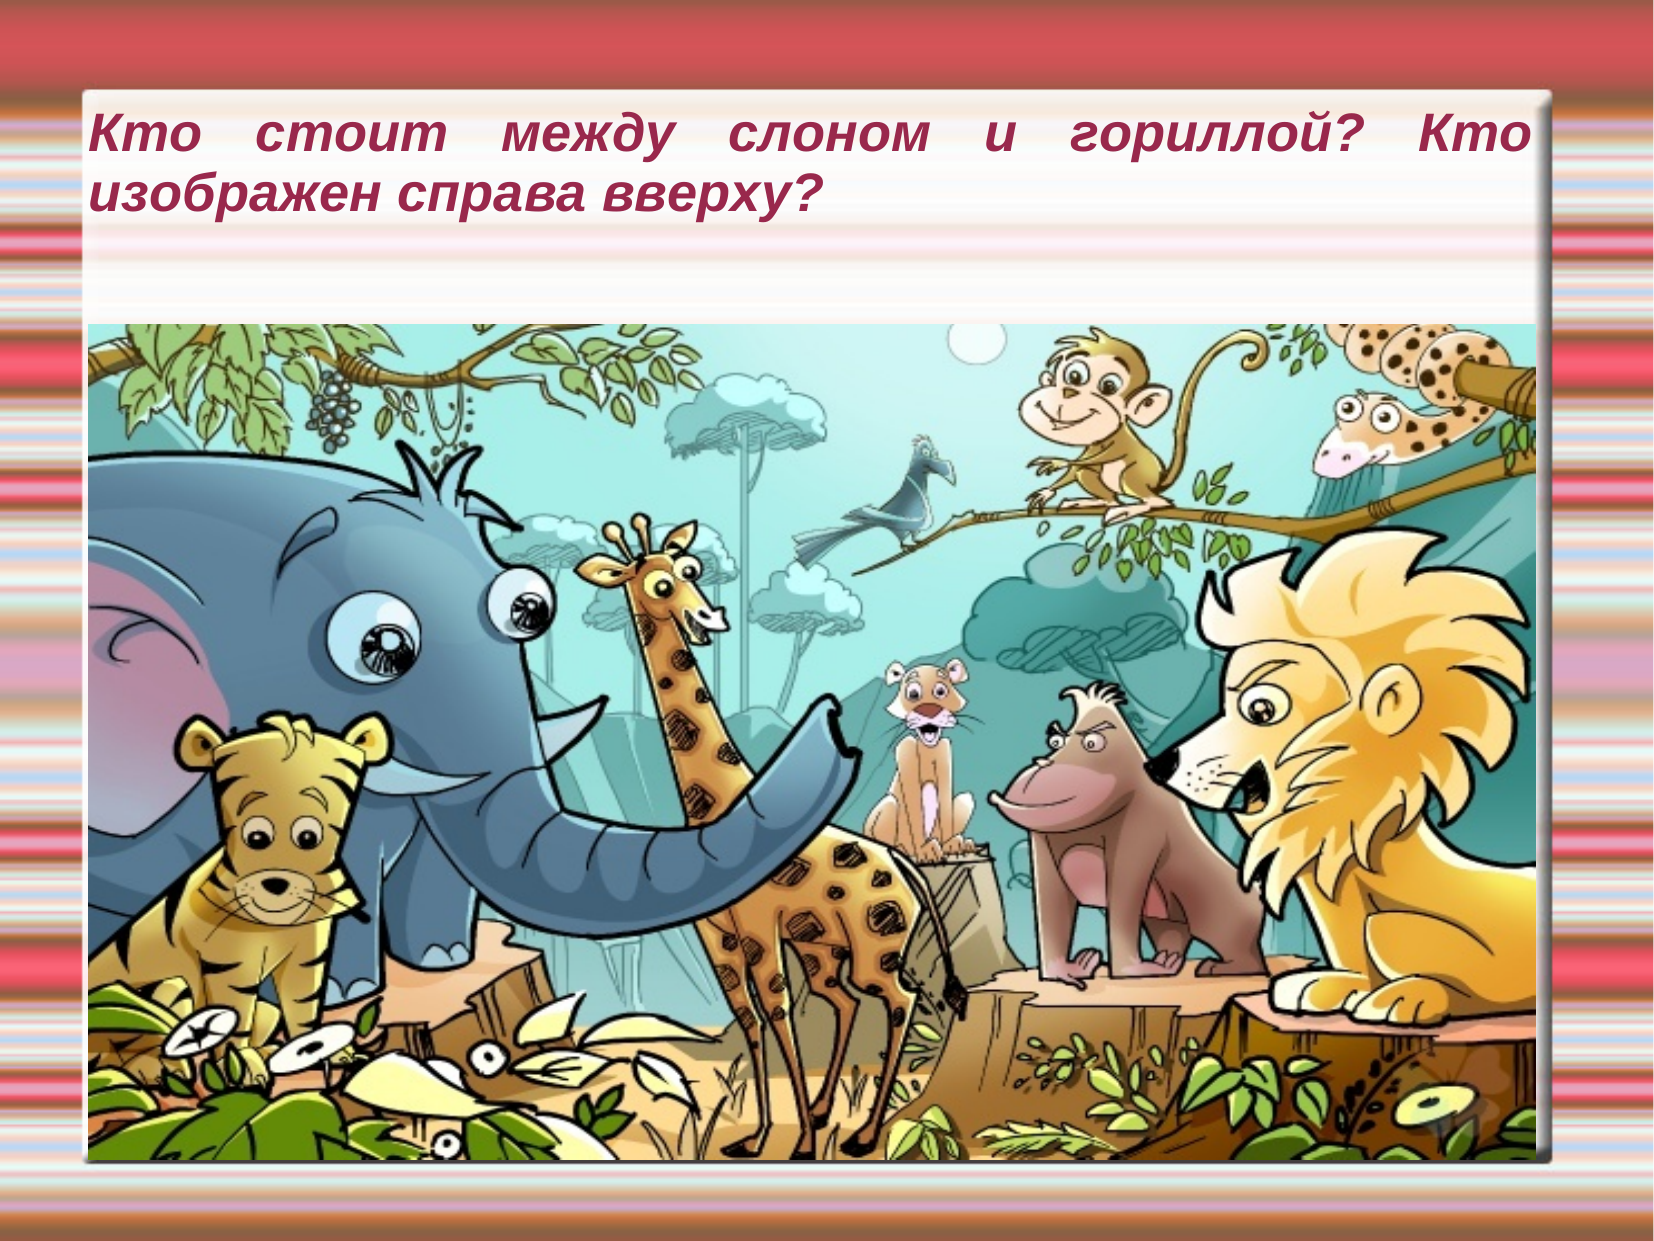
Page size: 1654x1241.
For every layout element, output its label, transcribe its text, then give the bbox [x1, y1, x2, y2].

picture [0, 0, 1654, 1241]
title Кто стоит между слоном и гориллой? Кто изображен справа вверху? [88, 59, 1536, 267]
